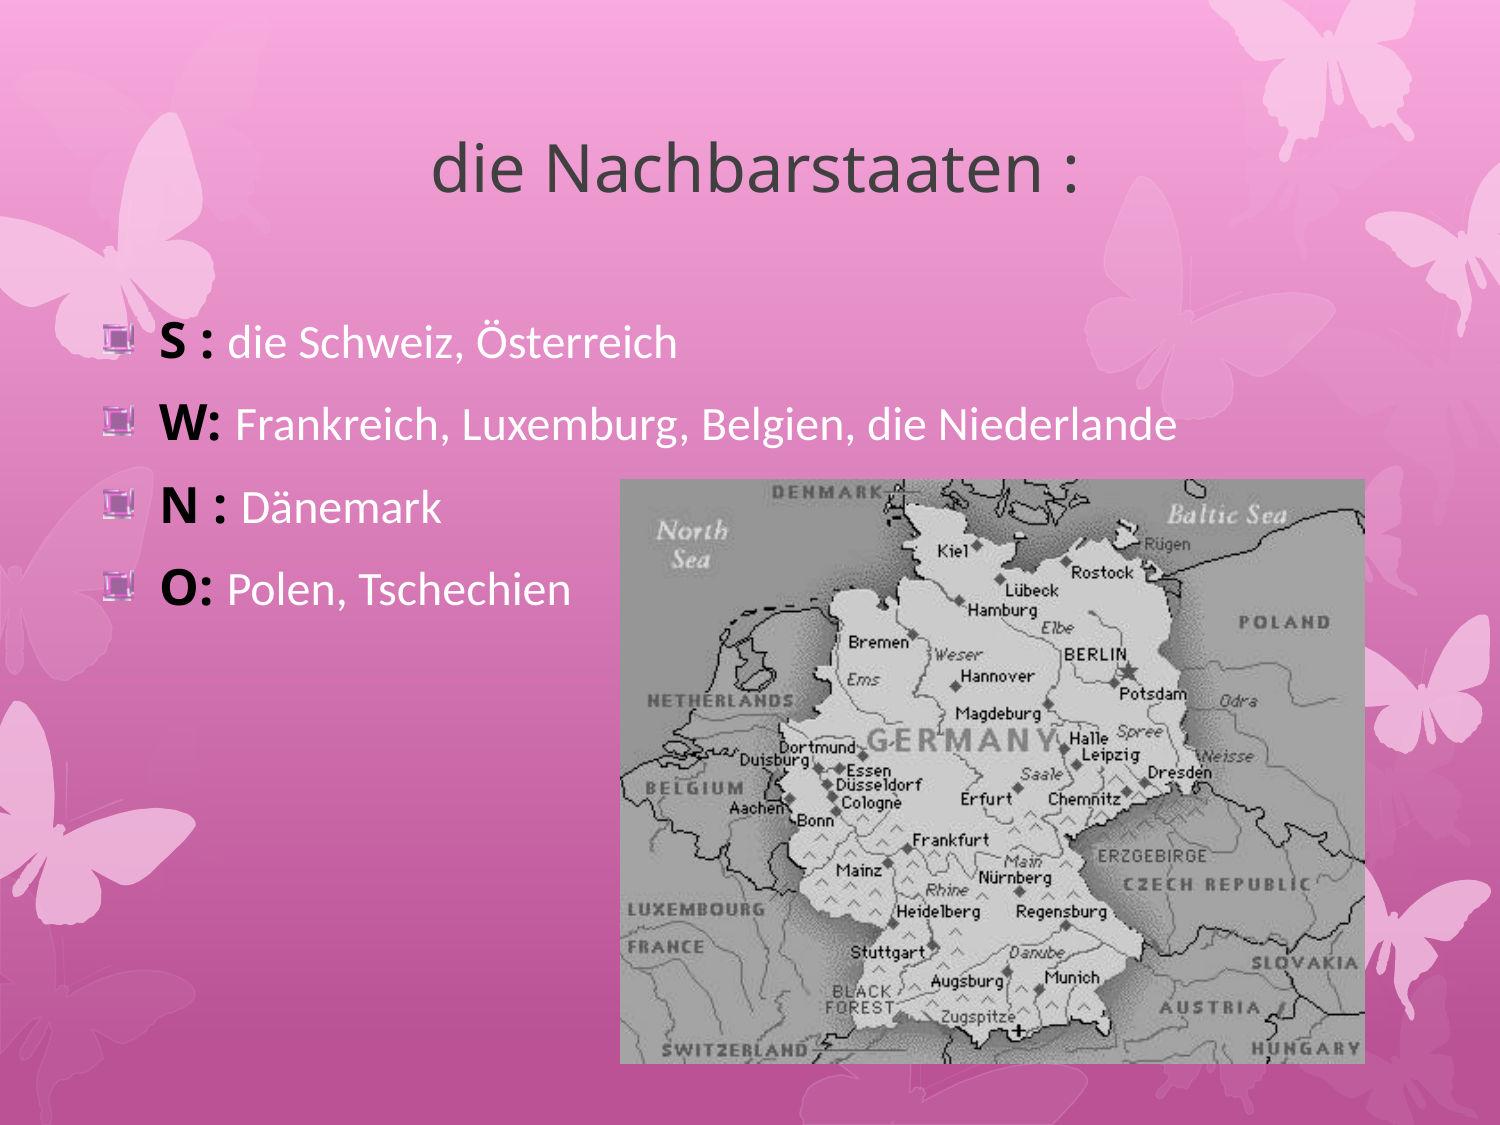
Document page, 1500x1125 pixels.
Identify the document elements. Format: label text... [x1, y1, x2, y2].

picture [620, 479, 1365, 1064]
title die Nachbarstaaten : [171, 90, 1341, 242]
list S : die Schweiz, Österreich W: Frankreich, Luxemburg, Belgien, die Niederlande N : Dänemark O: Polen, Tschechien [88, 184, 1317, 740]
